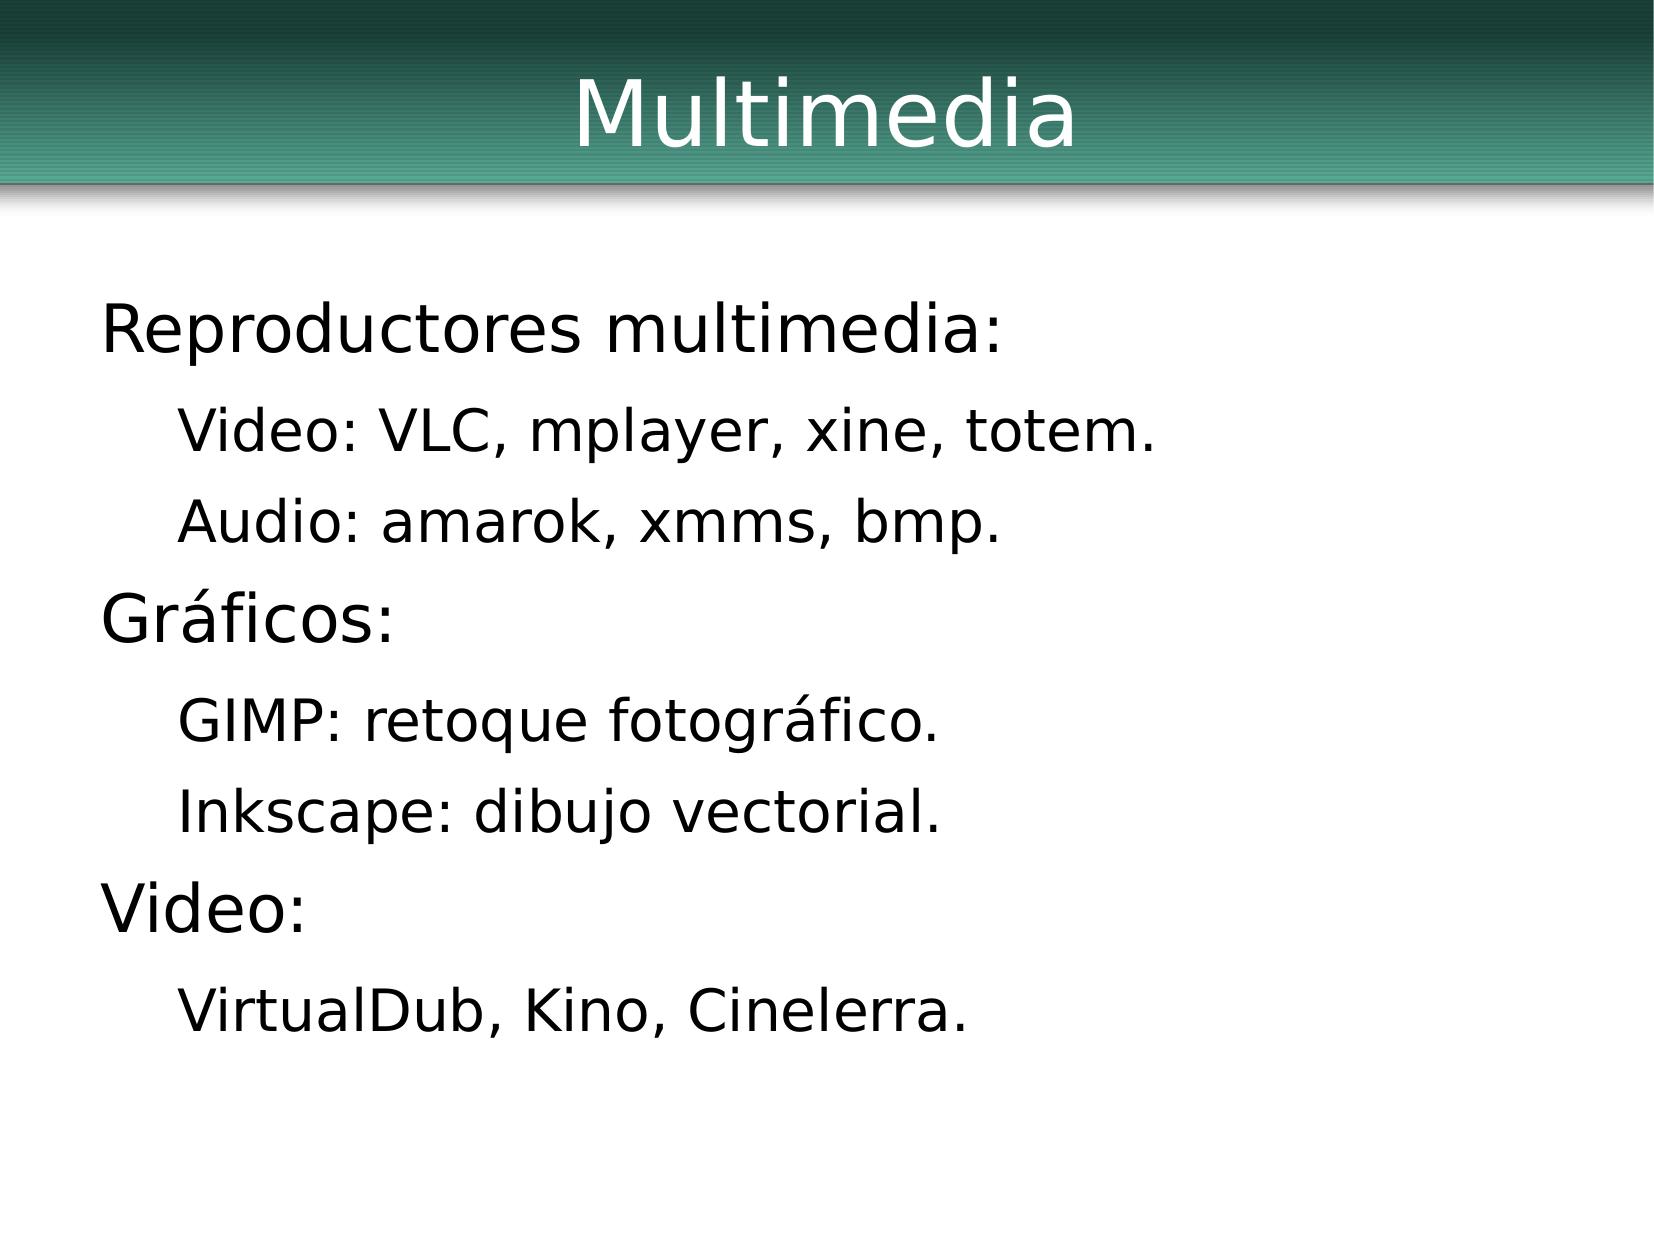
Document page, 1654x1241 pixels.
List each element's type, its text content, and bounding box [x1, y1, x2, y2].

title Multimedia [82, 11, 1571, 219]
list Reproductores multimedia: Video: VLC, mplayer, xine, totem. Audio: amarok, xmms, bmp. Gráficos: GIMP: retoque fotográfico. Inkscape: dibujo vectorial. Video: VirtualDub, Kino, Cinelerra. [82, 290, 1571, 1094]
picture [0, 0, 1654, 225]
